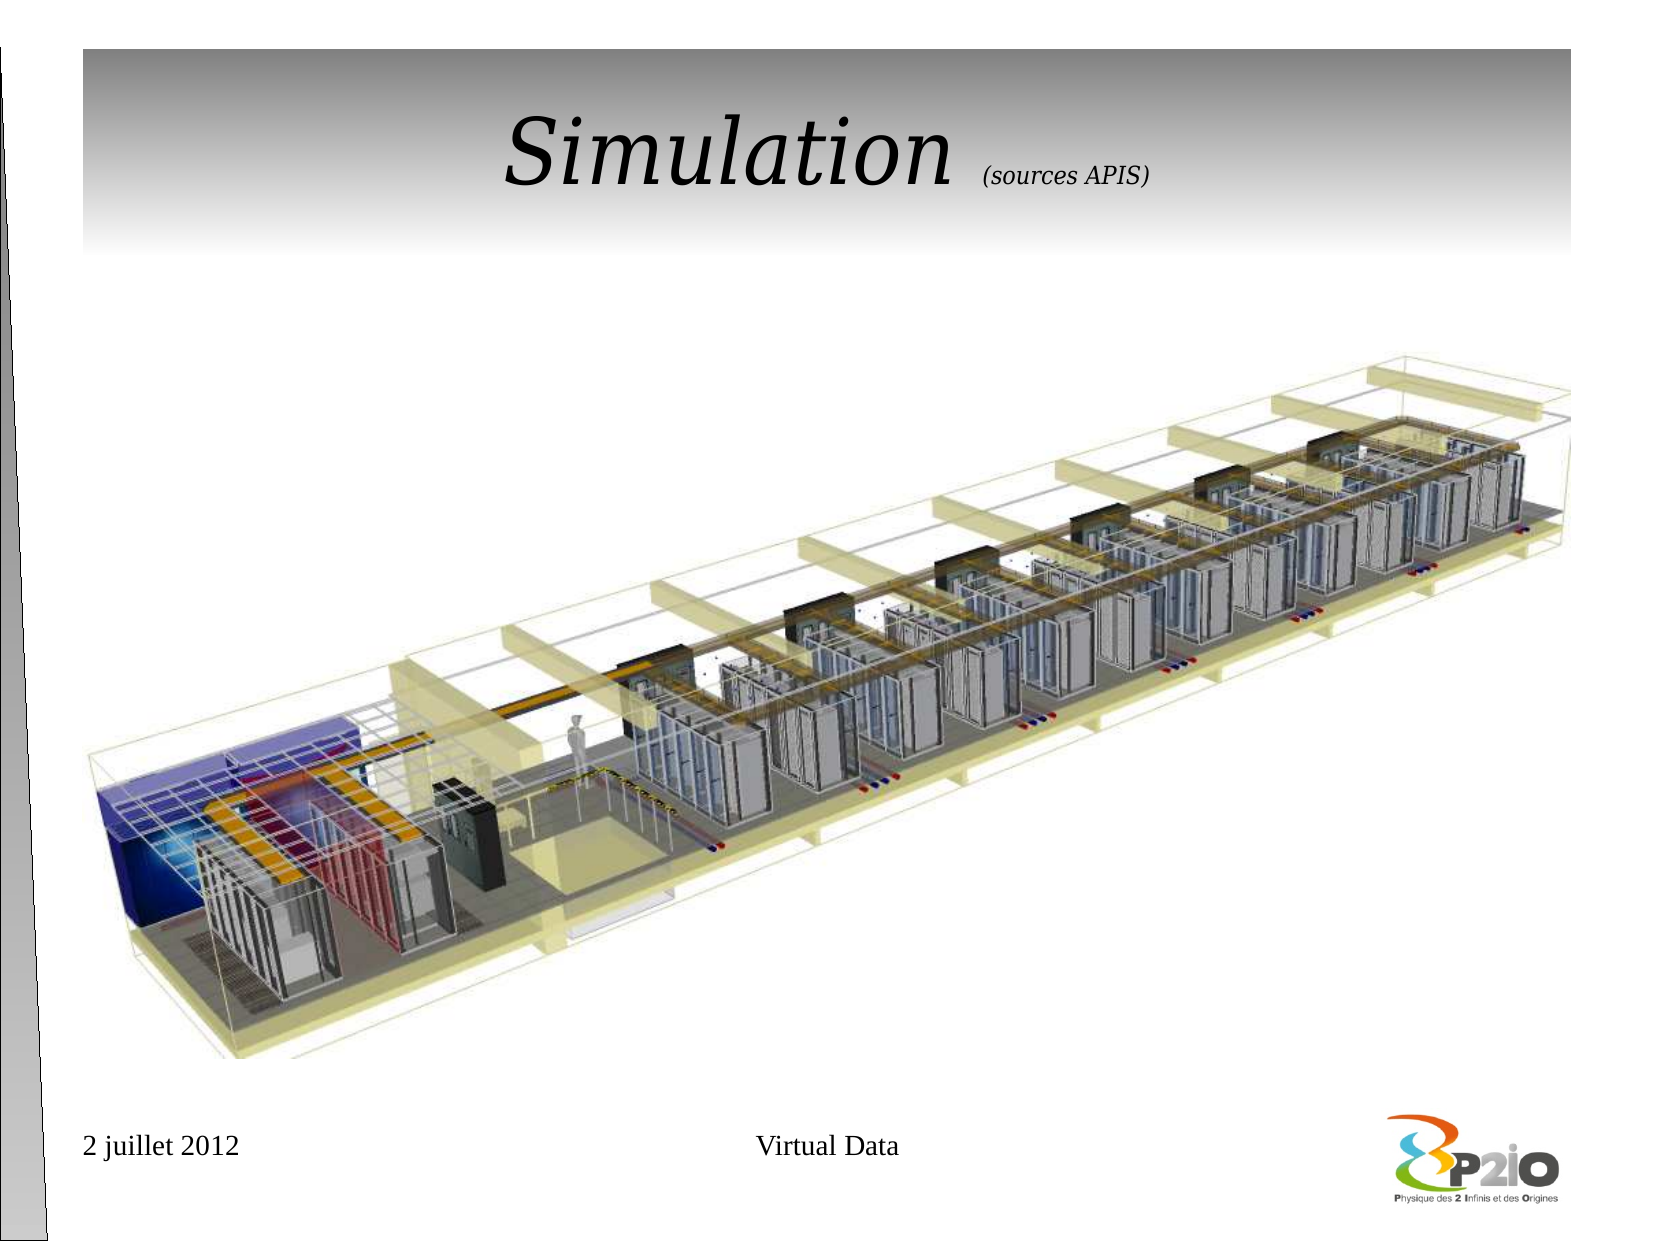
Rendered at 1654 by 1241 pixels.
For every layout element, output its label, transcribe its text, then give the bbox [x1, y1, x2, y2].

picture [82, 340, 1571, 1059]
picture [1381, 1108, 1569, 1214]
title Simulation (sources APIS) [82, 49, 1571, 257]
